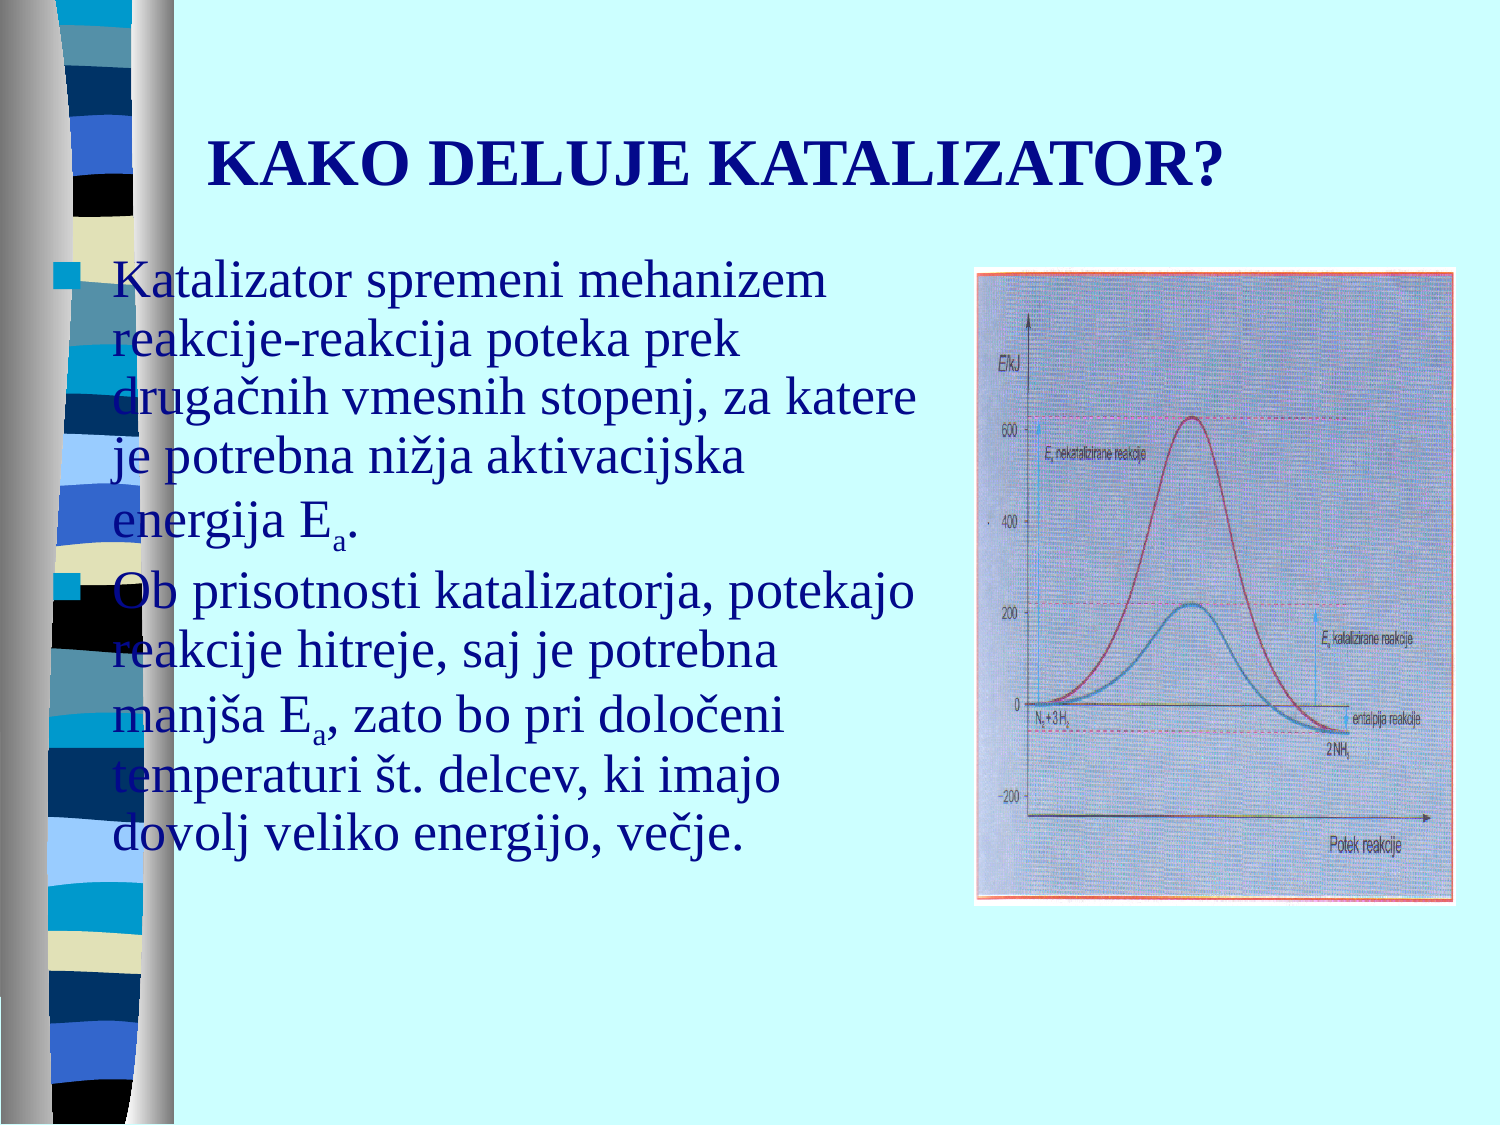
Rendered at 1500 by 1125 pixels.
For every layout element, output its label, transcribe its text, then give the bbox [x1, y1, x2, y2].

picture [974, 267, 1456, 906]
title KAKO DELUJE KATALIZATOR? [192, 75, 1468, 244]
list Katalizator spremeni mehanizem reakcije-reakcija poteka prek drugačnih vmesnih stopenj, za katere je potrebna nižja aktivacijska energija Ea. Ob prisotnosti katalizatorja, potekajo reakcije hitreje, saj je potrebna manjša Ea, zato bo pri določeni temperaturi št. delcev, ki imajo dovolj veliko energijo, večje. [41, 243, 940, 930]
